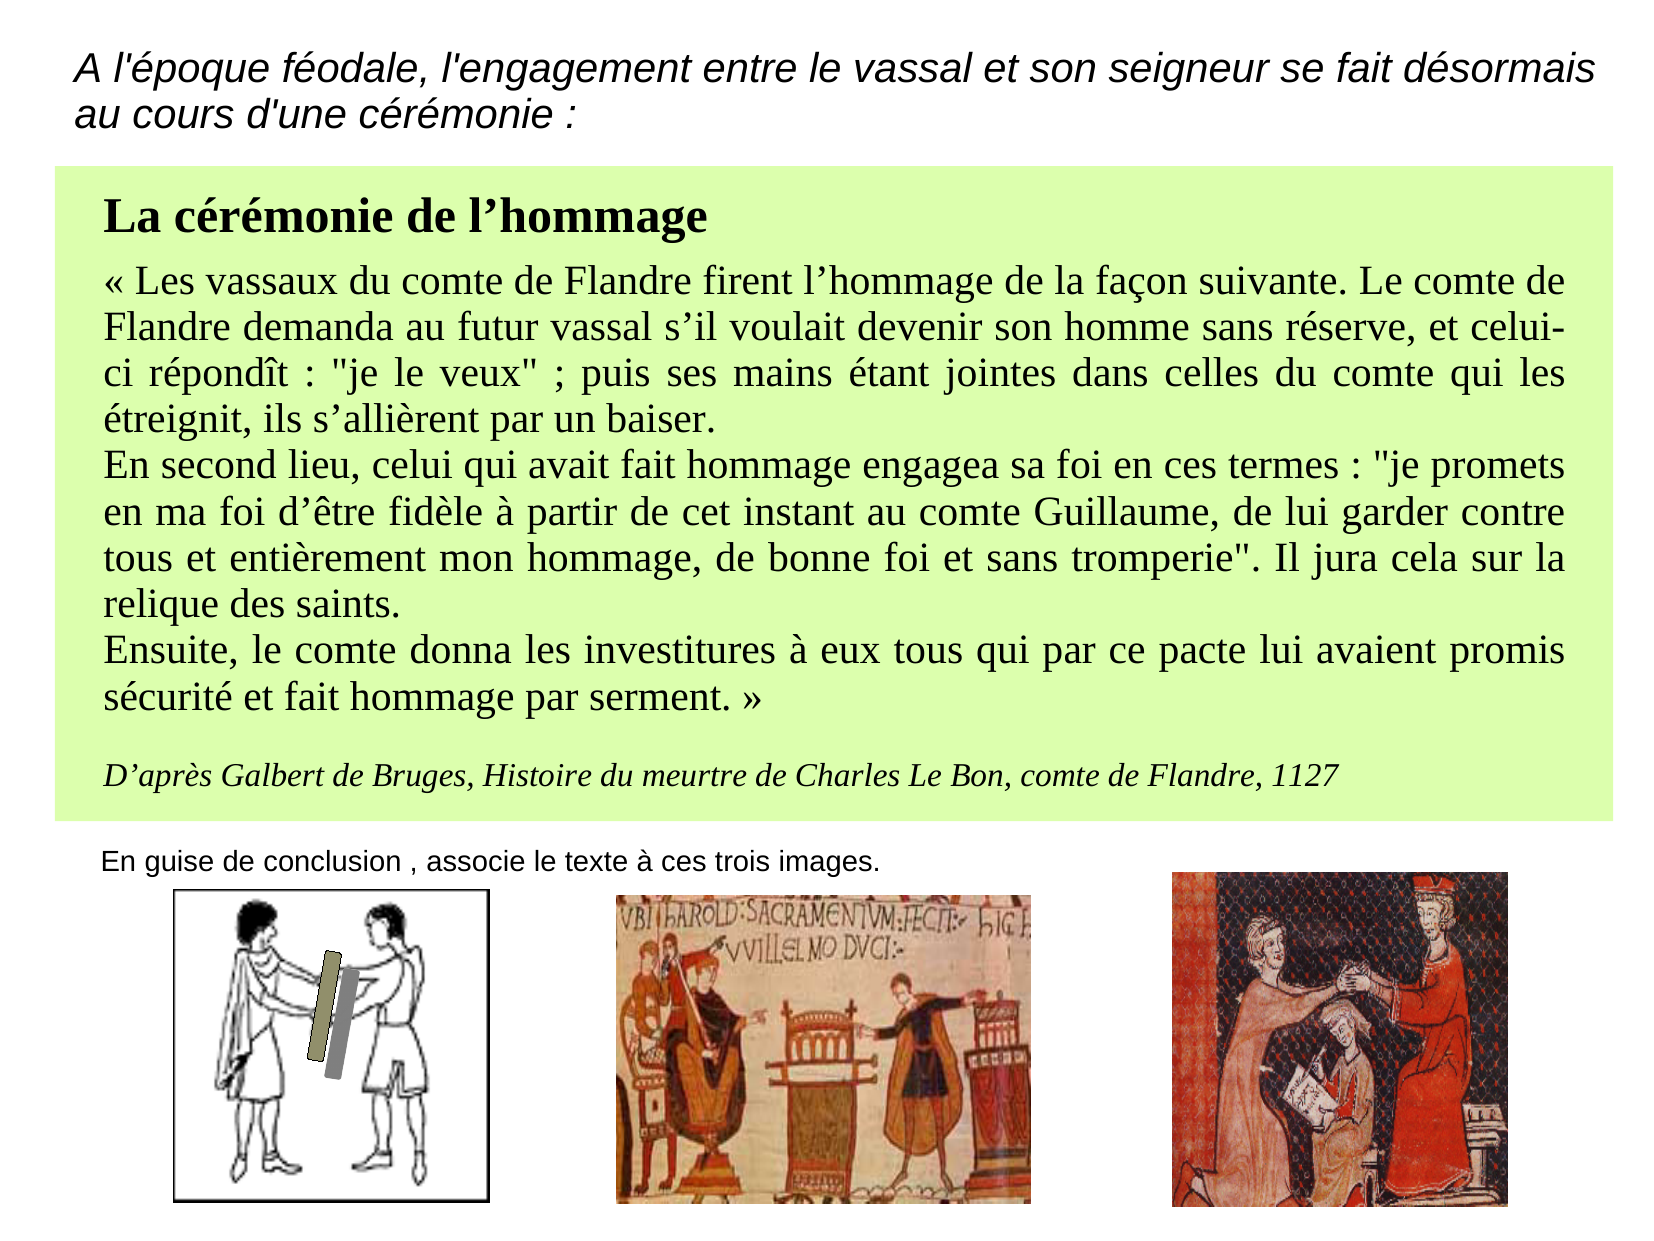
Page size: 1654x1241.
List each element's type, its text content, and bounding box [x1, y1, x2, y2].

text_box [307, 950, 342, 1062]
picture [1172, 872, 1508, 1207]
picture [616, 895, 1031, 1204]
text_box En guise de conclusion , associe le texte à ces trois images. [85, 837, 1412, 886]
picture [173, 889, 490, 1203]
text_box A l'époque féodale, l'engagement entre le vassal et son seigneur se fait désormais au cours d'une cérémonie : [59, 37, 1612, 145]
text_box La cérémonie de l’hommage « Les vassaux du comte de Flandre firent l’hommage de la façon suivante. Le comte de Flandre demanda au futur vassal s’il voulait devenir son homme sans réserve, et celui-ci répondît : "je le veux" ; puis ses mains étant jointes dans celles du comte qui les étreignit, ils s’allièrent par un baiser. En second lieu, celui qui avait fait hommage engagea sa foi en ces termes : "je promets en ma foi d’être fidèle à partir de cet instant au comte Guillaume, de lui garder contre tous et entièrement mon hommage, de bonne foi et sans tromperie". Il jura cela sur la relique des saints. Ensuite, le comte donna les investitures à eux tous qui par ce pacte lui avaient promis sécurité et fait hommage par serment. » D’après Galbert de Bruges, Histoire du meurtre de Charles Le Bon, comte de Flandre, 1127 [88, 180, 1582, 812]
text_box [54, 166, 1614, 822]
